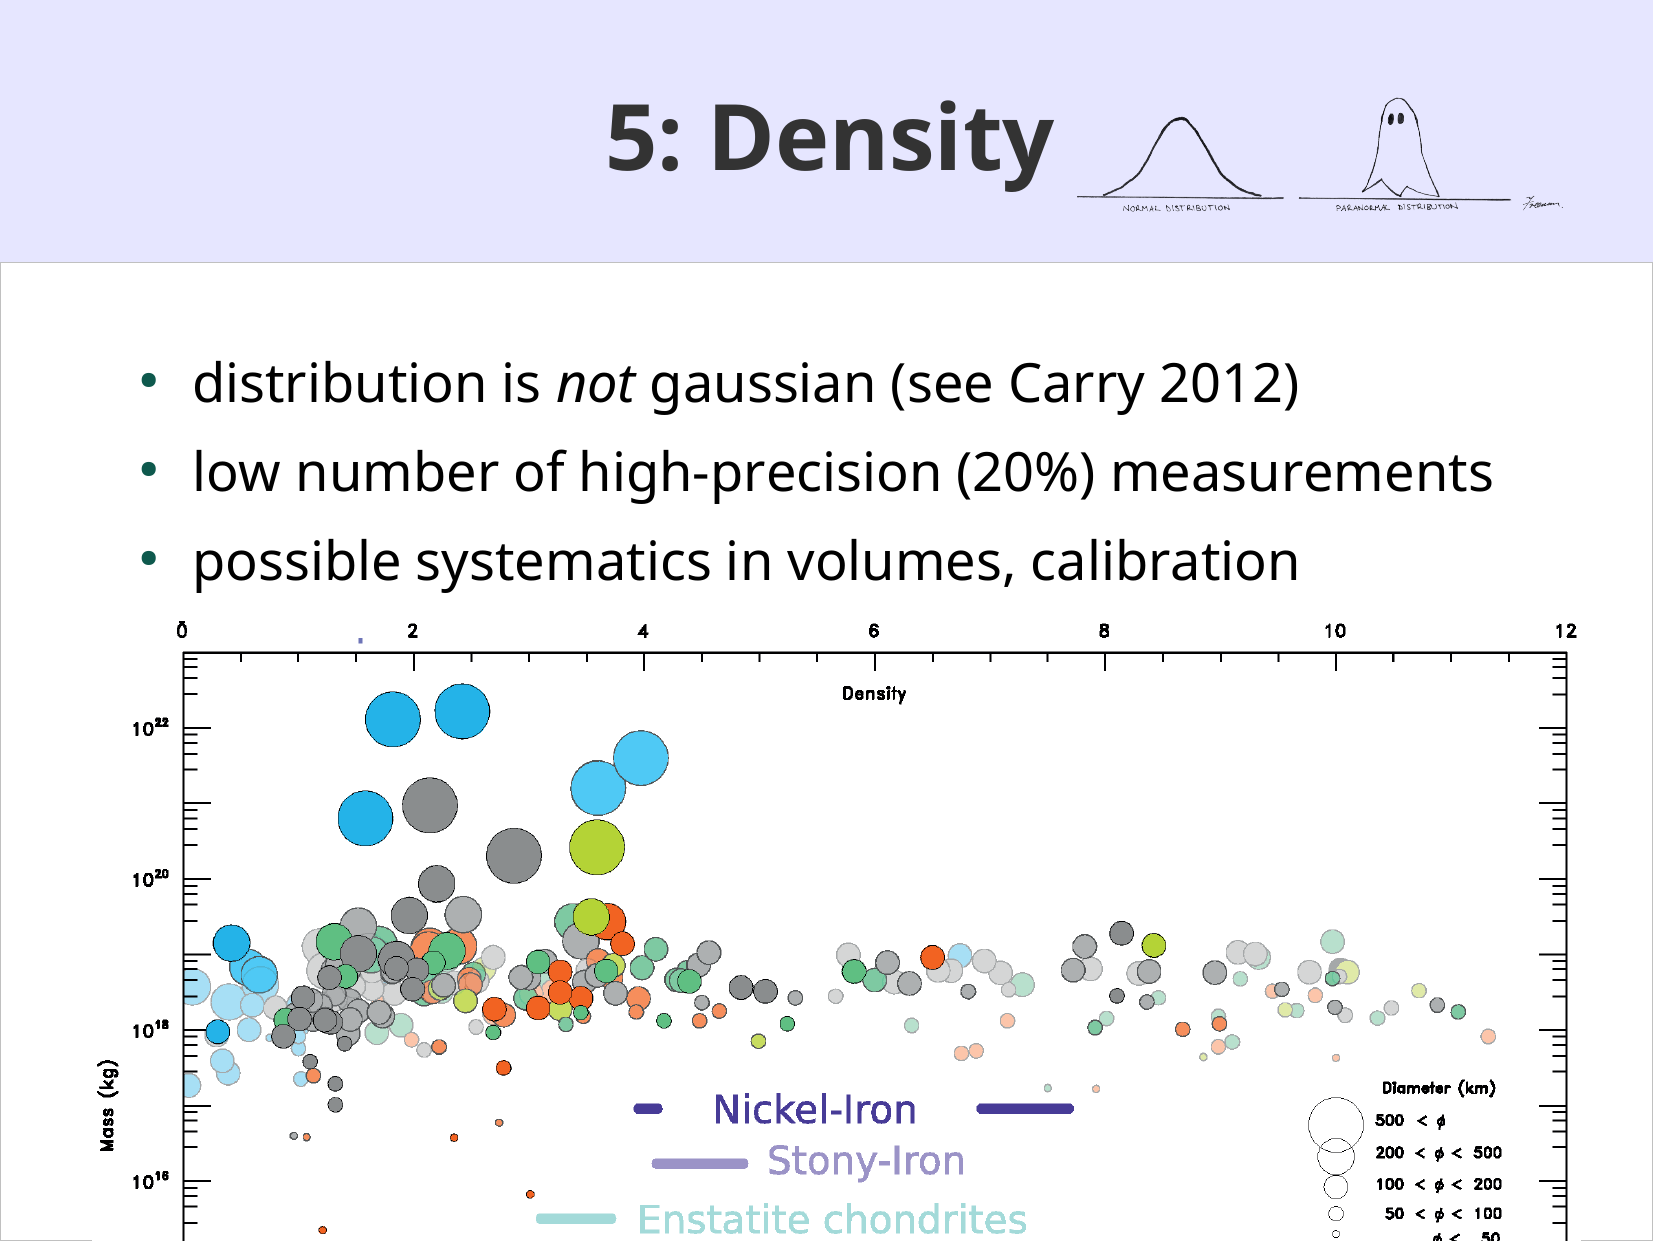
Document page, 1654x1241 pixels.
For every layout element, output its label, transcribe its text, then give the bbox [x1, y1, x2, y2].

picture [1077, 97, 1563, 212]
title 5: Density [124, 31, 1536, 239]
list distribution is not gaussian (see Carry 2012) low number of high-precision (20%) measurements possible systematics in volumes, calibration [121, 344, 1534, 621]
picture [92, 621, 1581, 1241]
